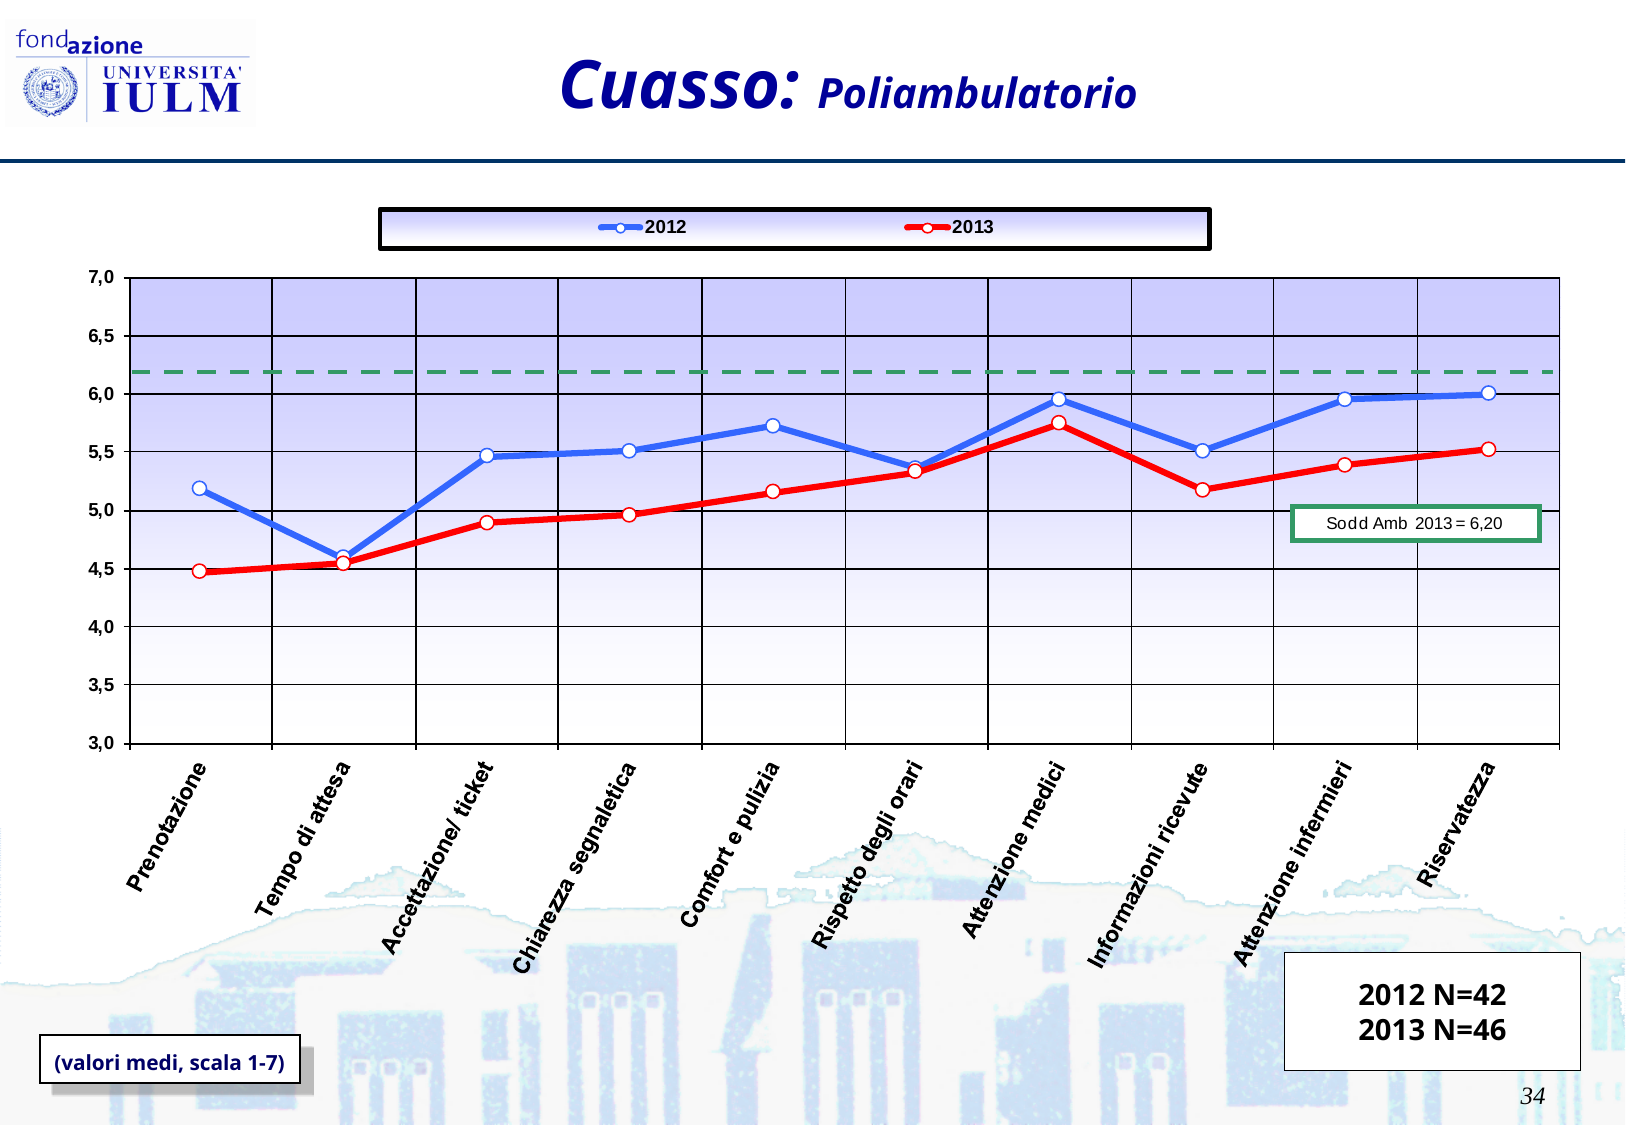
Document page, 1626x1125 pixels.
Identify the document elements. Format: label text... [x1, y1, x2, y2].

picture [46, 196, 1564, 1125]
picture [5, 19, 256, 127]
text_box Cuasso: Poliambulatorio [304, 18, 1392, 144]
text_box 2012 N=42 2013 N=46 [1284, 952, 1581, 1071]
